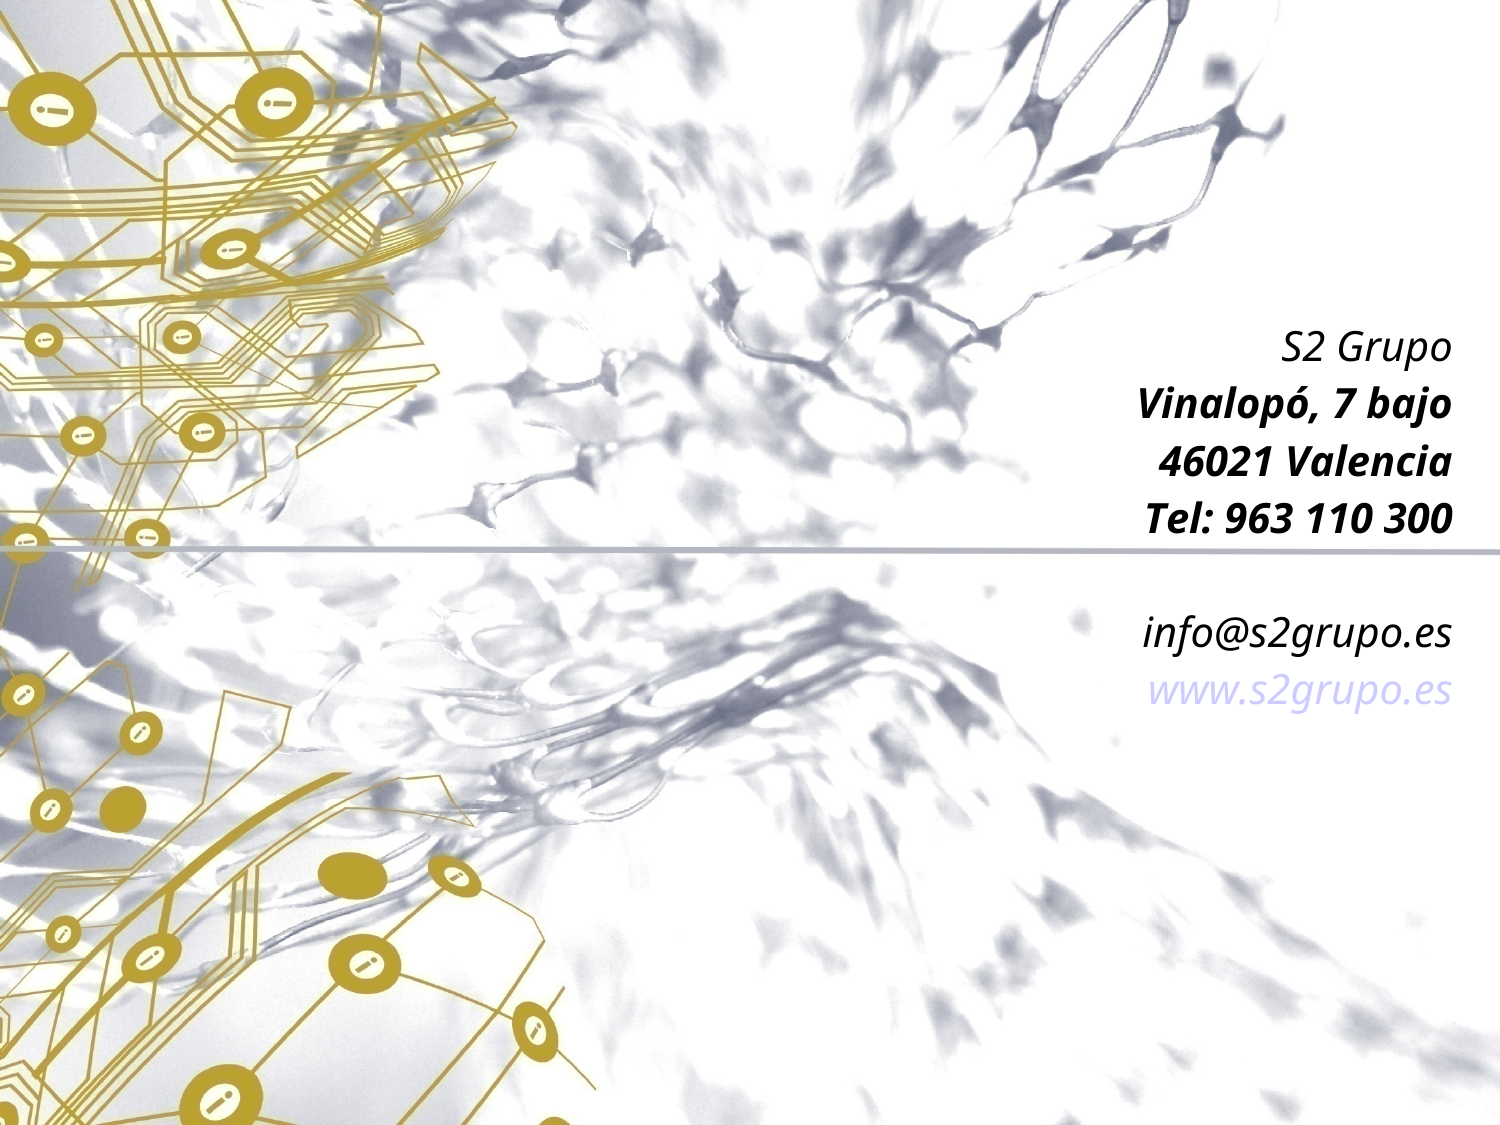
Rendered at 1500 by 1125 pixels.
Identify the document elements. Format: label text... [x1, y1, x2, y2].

text_box S2 Grupo Vinalopó, 7 bajo 46021 Valencia Tel: 963 110 300 info@s2grupo.es www.s2grupo.es [513, 315, 1468, 726]
picture [0, 0, 1500, 1125]
